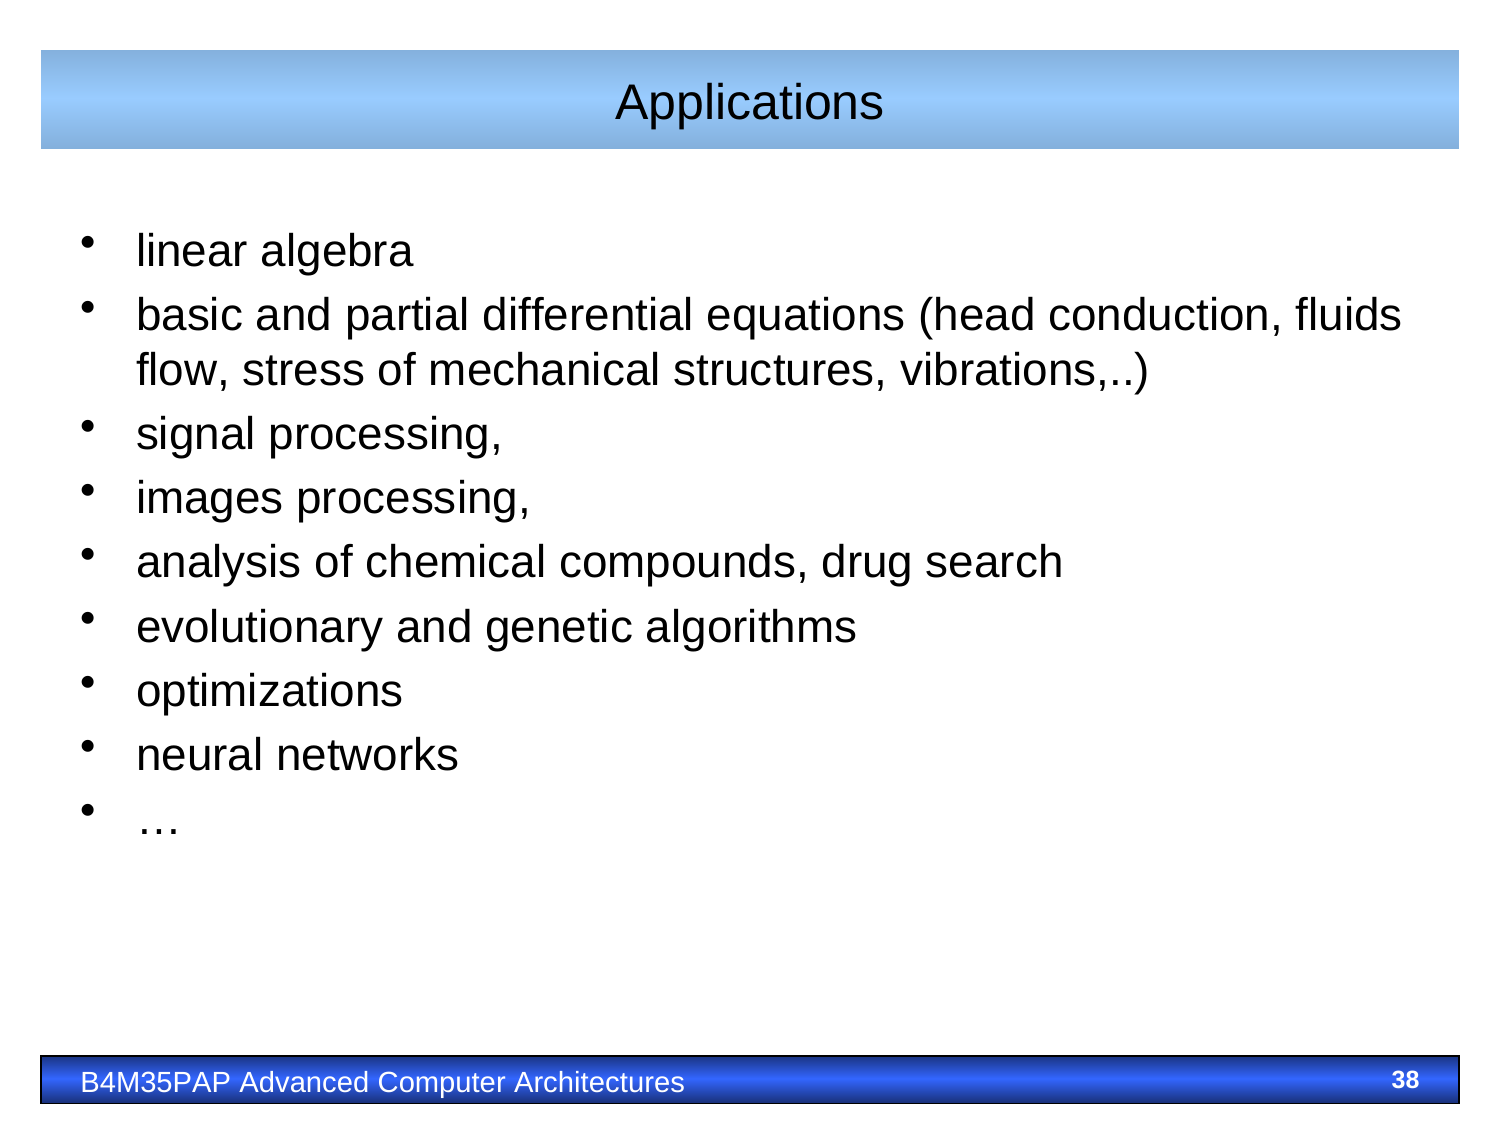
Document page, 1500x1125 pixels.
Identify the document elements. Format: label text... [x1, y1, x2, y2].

title Applications [41, 50, 1459, 149]
list linear algebra basic and partial differential equations (head conduction, fluids flow, stress of mechanical structures, vibrations,..) signal processing, images processing, analysis of chemical compounds, drug search evolutionary and genetic algorithms optimizations neural networks … [64, 148, 1436, 1000]
